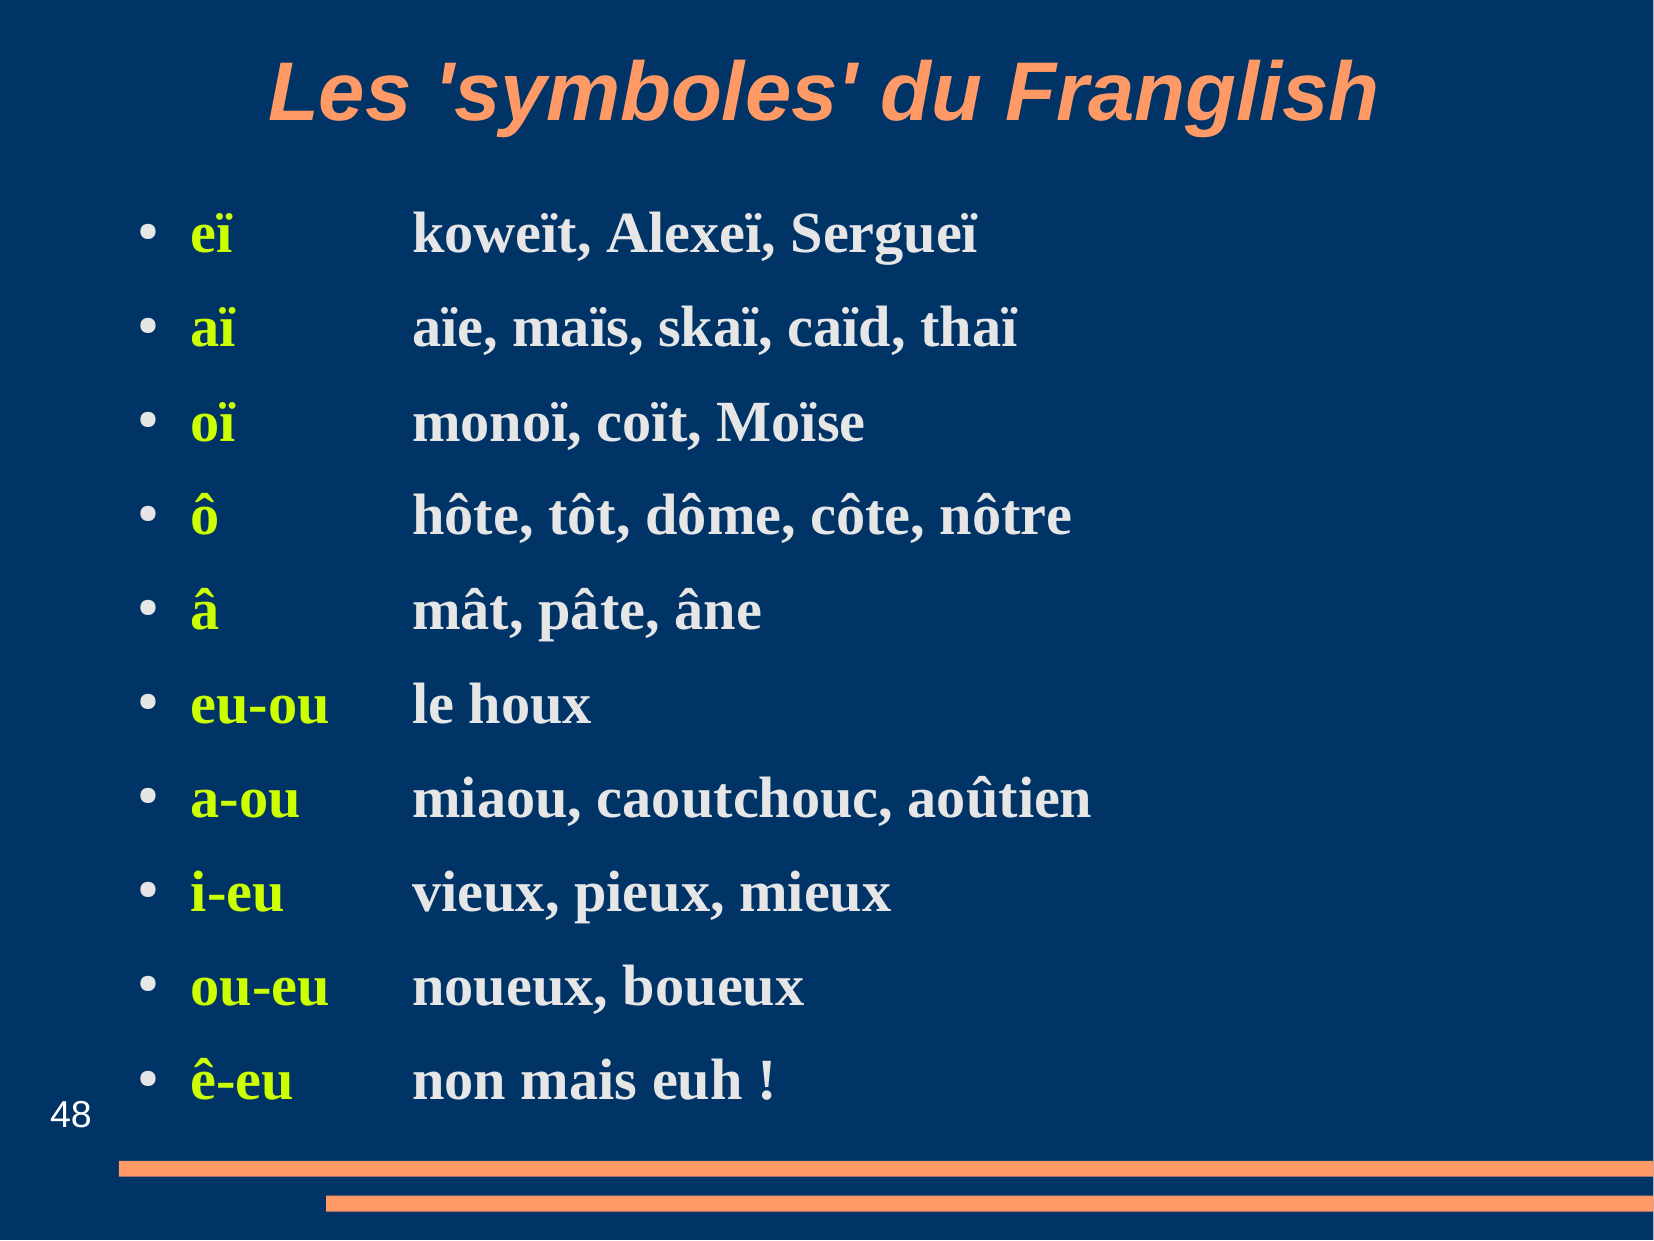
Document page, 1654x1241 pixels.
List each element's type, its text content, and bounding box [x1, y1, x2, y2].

list eï koweït, Alexeï, Sergueï aï aïe, maïs, skaï, caïd, thaï oï monoï, coït, Moïse ô hôte, tôt, dôme, côte, nôtre â mât, pâte, âne eu-ou le houx a-ou miaou, caoutchouc, aoûtien i-eu vieux, pieux, mieux ou-eu noueux, boueux ê-eu non mais euh ! [120, 200, 1560, 1125]
title Les 'symboles' du Franglish [118, 0, 1531, 196]
